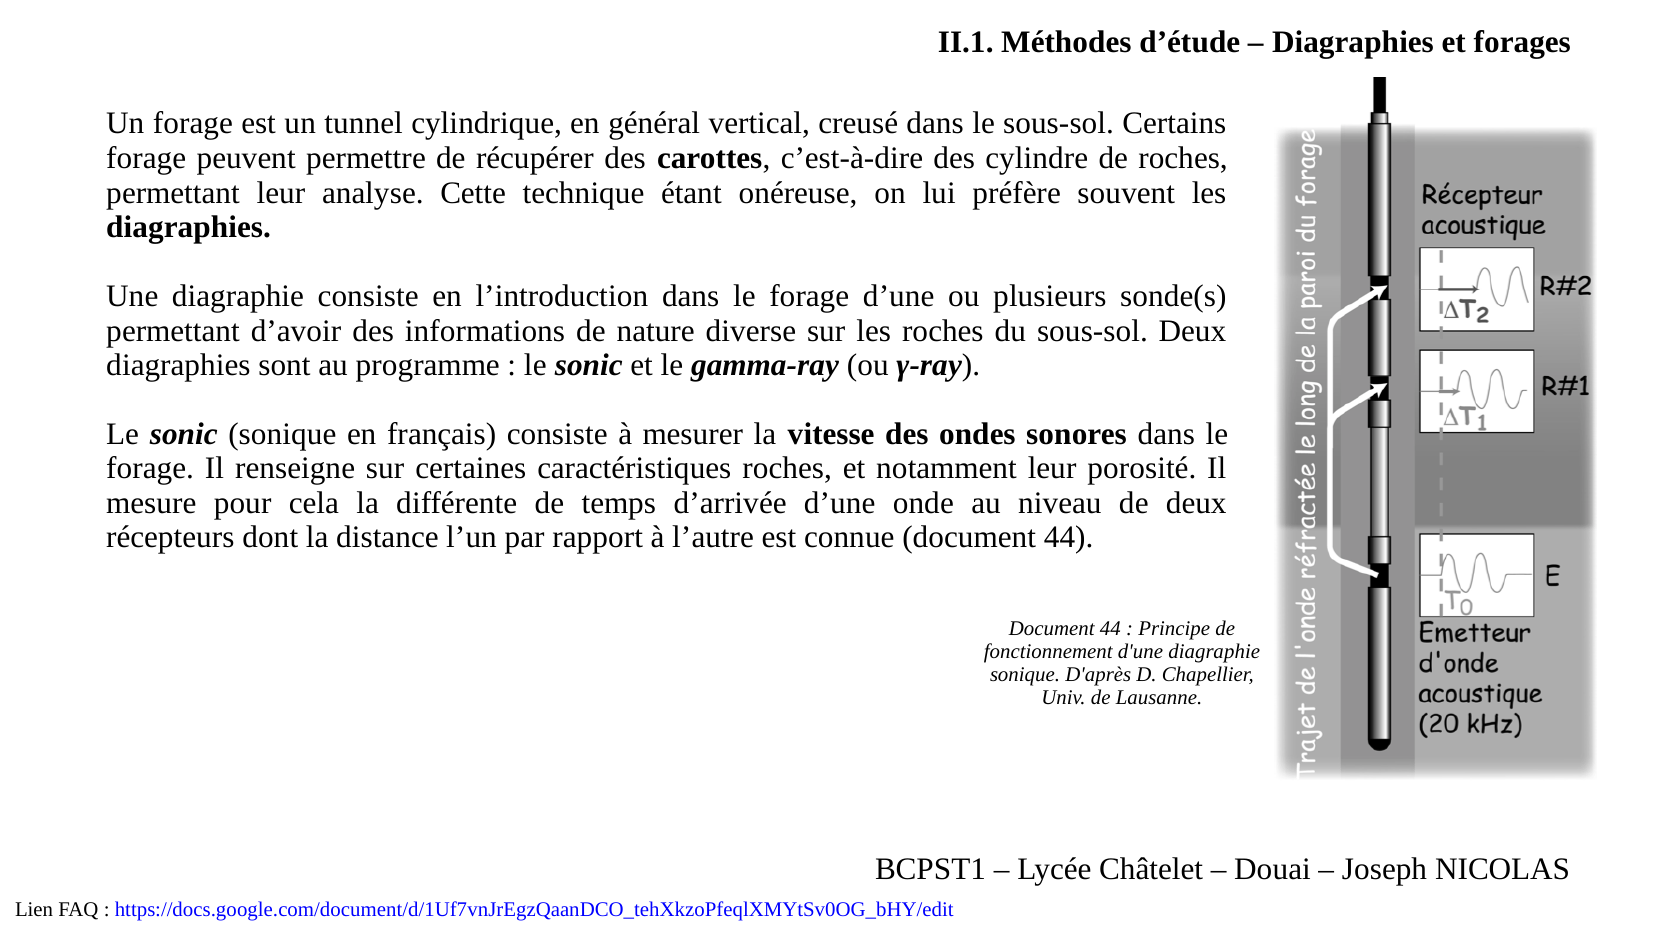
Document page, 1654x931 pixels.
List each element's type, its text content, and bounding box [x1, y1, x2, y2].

picture [1271, 77, 1607, 787]
text_box BCPST1 – Lycée Châtelet – Douai – Joseph NICOLAS [637, 832, 1571, 905]
text_box II.1. Méthodes d’étude – Diagraphies et forages [401, 5, 1572, 78]
text_box Un forage est un tunnel cylindrique, en général vertical, creusé dans le sous-sol. Certains forage peuvent permettre de récupérer des carottes, c’est-à-dire des cylindre de roches, permettant leur analyse. Cette technique étant onéreuse, on lui préfère souvent les diagraphies. Une diagraphie consiste en l’introduction dans le forage d’une ou plusieurs sonde(s) permettant d’avoir des informations de nature diverse sur les roches du sous-sol. Deux diagraphies sont au programme : le sonic et le gamma-ray (ou γ-ray). Le sonic (sonique en français) consiste à mesurer la vitesse des ondes sonores dans le forage. Il renseigne sur certaines caractéristiques roches, et notamment leur porosité. Il mesure pour cela la différente de temps d’arrivée d’une onde au niveau de deux récepteurs dont la distance l’un par rapport à l’autre est connue (document 44). [106, 106, 1229, 680]
text_box Lien FAQ : https://docs.google.com/document/d/1Uf7vnJrEgzQaanDCO_tehXkzoPfeqlXMYtSv0OG_bHY/edit [0, 897, 993, 931]
text_box Document 44 : Principe de fonctionnement d'une diagraphie sonique. D'après D. Chapellier, Univ. de Lausanne. [968, 616, 1271, 709]
